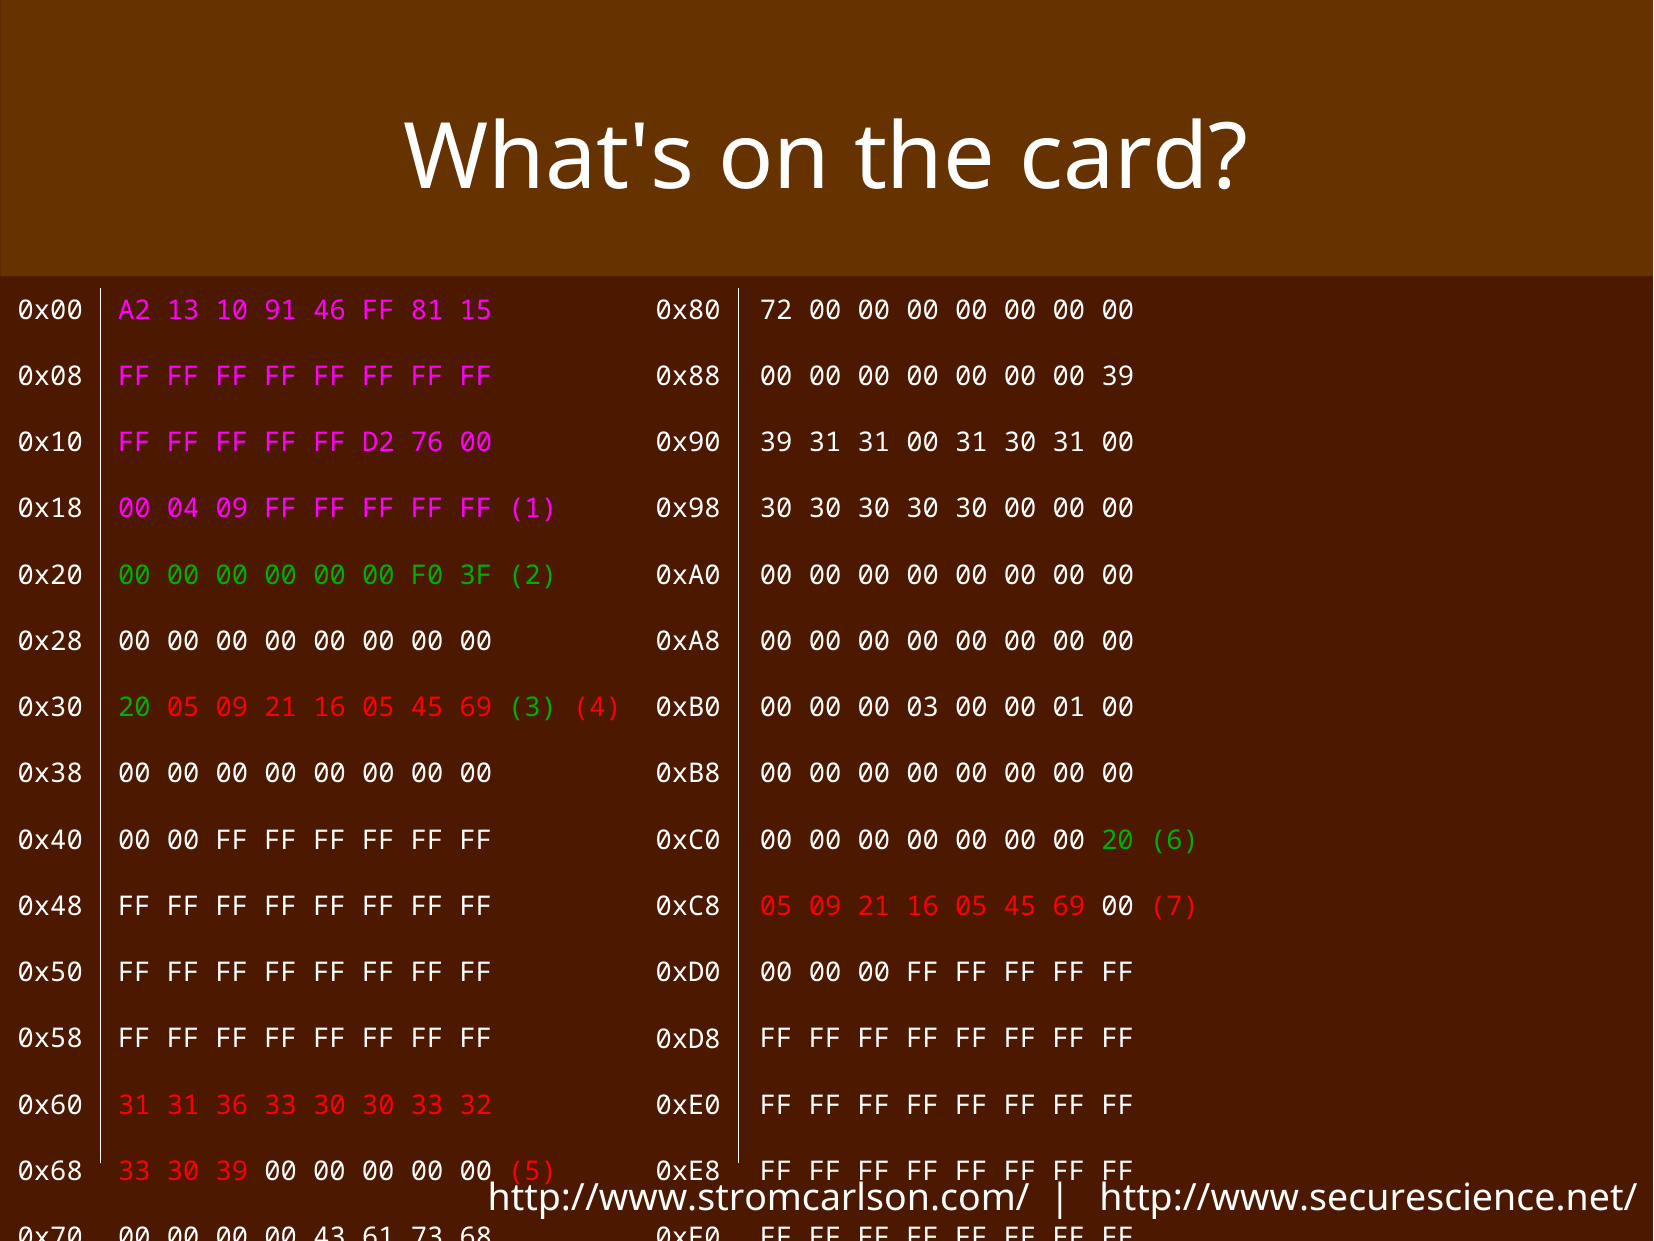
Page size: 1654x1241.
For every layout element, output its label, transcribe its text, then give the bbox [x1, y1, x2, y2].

list A2 13 10 91 46 FF 81 15 FF FF FF FF FF FF FF FF FF FF FF FF FF D2 76 00 00 04 09 FF FF FF FF FF (1) 00 00 00 00 00 00 F0 3F (2) 00 00 00 00 00 00 00 00 20 05 09 21 16 05 45 69 (3) (4) 00 00 00 00 00 00 00 00 00 00 FF FF FF FF FF FF FF FF FF FF FF FF FF FF FF FF FF FF FF FF FF FF FF FF FF FF FF FF FF FF 31 31 36 33 30 30 33 32 33 30 39 00 00 00 00 00 (5) 00 00 00 00 43 61 73 68 20 43 75 73 74 6F 6D 65 [113, 290, 637, 1166]
list 0x00 0x08 0x10 0x18 0x20 0x28 0x30 0x38 0x40 0x48 0x50 0x58 0x60 0x68 0x70 0x78 [0, 290, 113, 1166]
list 0x80 0x88 0x90 0x98 0xA0 0xA8 0xB0 0xB8 0xC0 0xC8 0xD0 0xD8 0xE0 0xE8 0xF0 0xF8 [637, 290, 751, 1166]
list 72 00 00 00 00 00 00 00 00 00 00 00 00 00 00 39 39 31 31 00 31 30 31 00 30 30 30 30 30 00 00 00 00 00 00 00 00 00 00 00 00 00 00 00 00 00 00 00 00 00 00 03 00 00 01 00 00 00 00 00 00 00 00 00 00 00 00 00 00 00 00 20 (6) 05 09 21 16 05 45 69 00 (7) 00 00 00 FF FF FF FF FF FF FF FF FF FF FF FF FF FF FF FF FF FF FF FF FF FF FF FF FF FF FF FF FF FF FF FF FF FF FF FF FF FF FF FF FF FF 00 00 00 [751, 290, 1244, 1166]
title What's on the card? [82, 49, 1571, 257]
